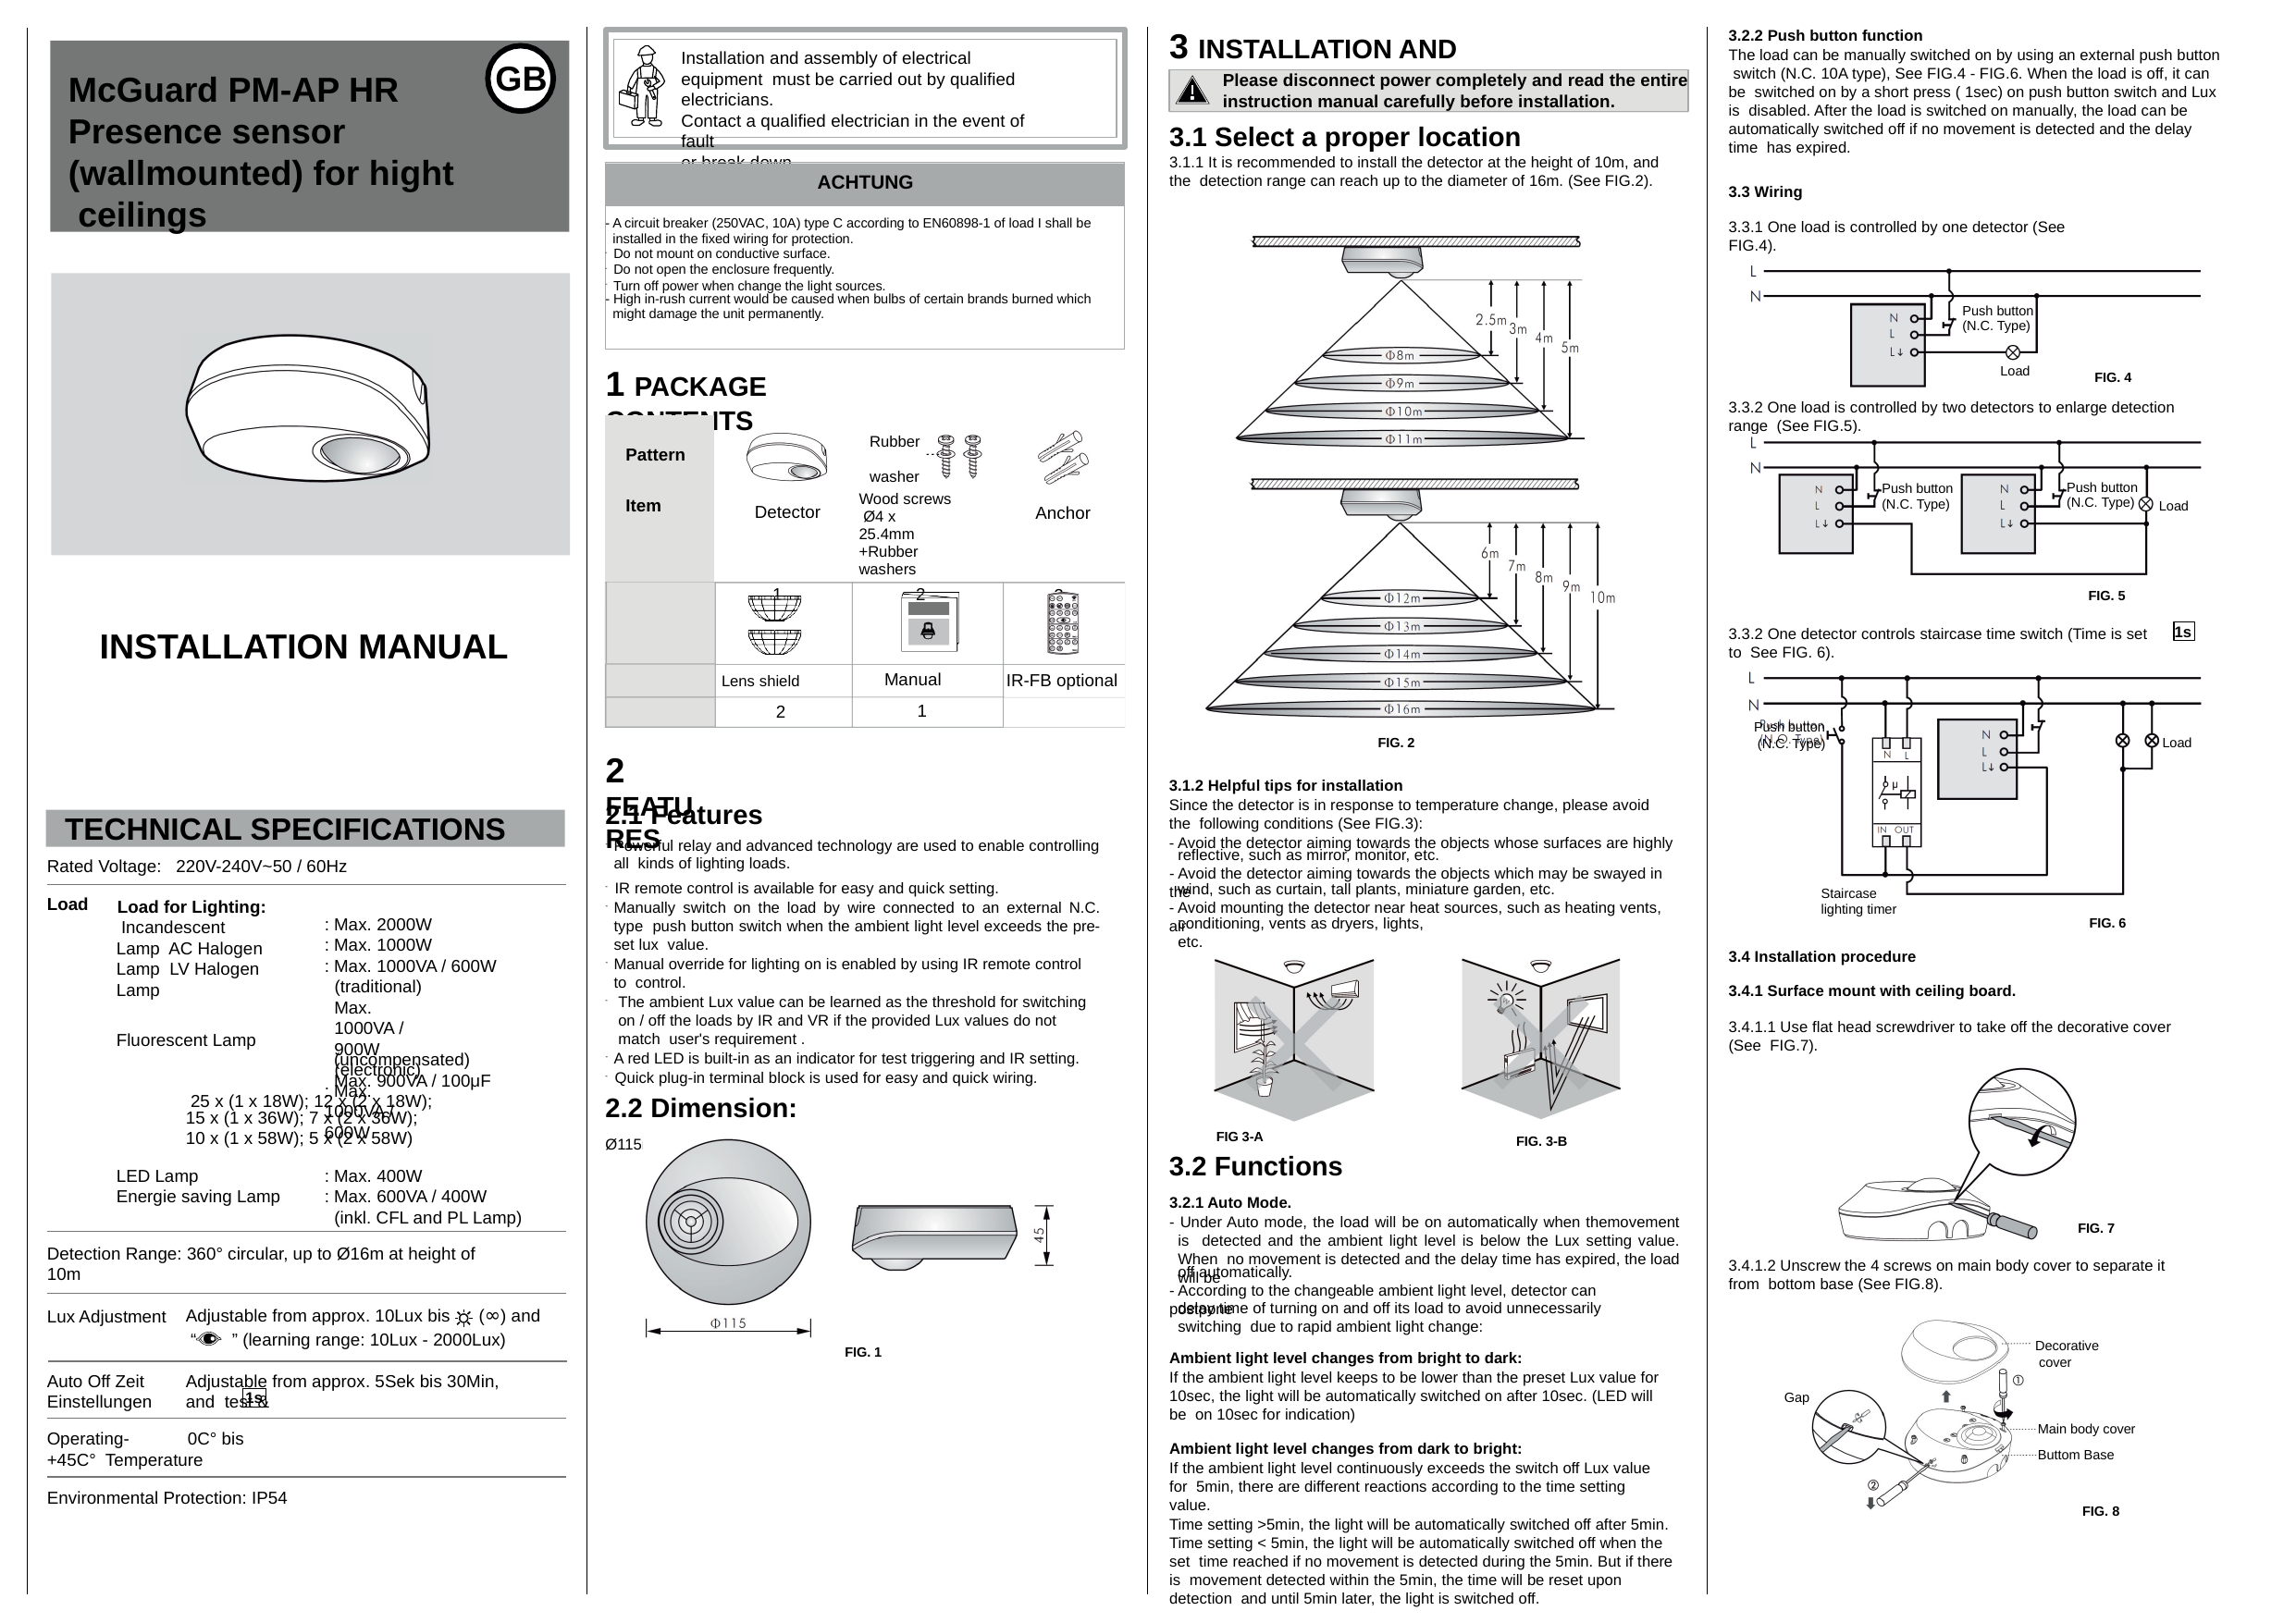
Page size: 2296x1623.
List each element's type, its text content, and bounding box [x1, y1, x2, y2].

text_box FIG. 4 3.3.2 One load is controlled by two detectors to enlarge detection range (See FIG.5). [1726, 368, 2218, 435]
text_box Gap [1782, 1388, 1812, 1406]
text_box McGuard PM-AP HR Presence sensor (wallmounted) for hight ceilings [68, 67, 456, 234]
text_box [51, 273, 571, 556]
text_box [1037, 430, 1089, 485]
text_box Load [2157, 497, 2190, 514]
table_cell Wood screws Ø4 x 25.4mm +Rubber washers [851, 490, 1001, 582]
text_box - High in-rush current would be caused when bulbs of certain brands burned which [603, 289, 1100, 307]
text_box 3.4 Installation procedure 3.4.1 Surface mount with ceiling board. 3.4.1.1 Use flat head screwdriver to take off the decorative cover (See FIG.7). [1726, 947, 2208, 1055]
text_box ACHTUNG [815, 169, 916, 193]
text_box Adjustable from approx. 5Sek bis 30Min, and test & [183, 1370, 534, 1412]
text_box [642, 1136, 1055, 1340]
text_box Push button [1960, 301, 2037, 319]
text_box Operating- 0C° bis +45C° Temperature Environmental Protection: IP54 [44, 1427, 298, 1508]
text_box 1 PACKAGE CONTENTS [603, 362, 921, 436]
table_header [1001, 415, 1124, 490]
text_box off automatically. - According to the changeable ambient light level, detector can postpone [1167, 1261, 1664, 1318]
text_box [746, 432, 828, 482]
text_box 3 INSTALLATION AND WIRING [1167, 24, 1562, 99]
text_box FIG. 1 [843, 1343, 884, 1360]
text_box Main body cover [2035, 1420, 2140, 1437]
text_box TECHNICAL SPECIFICATIONS [45, 809, 565, 847]
text_box 1s [242, 1388, 266, 1408]
text_box [1810, 1318, 2105, 1511]
text_box Ambient light level changes from bright to dark: If the ambient light level keeps to be lower than the preset Lux value for 10sec, the light will be automatically switched on after 10sec. (LED will be on 10sec for indication) Ambient light level changes from dark to bright: If the ambient light level continuously exceeds the switch off Lux value for 5min, there are different reactions according to the time setting value. Time setting >5min, the light will be automatically switched off after 5min. Time setting < 5min, the light will be automatically switched off when the set time reached if no movement is detected during the 5min. But if there is movement detected within the 5min, the time will be reset upon detection and until 5min later, the light is switched off. [1167, 1347, 1687, 1607]
text_box Lux Adjustment [44, 1305, 168, 1326]
text_box [461, 1315, 466, 1322]
text_box [1747, 434, 2207, 580]
text_box FIG. 5 [2086, 586, 2129, 604]
text_box GB [495, 56, 549, 99]
text_box Rated Voltage: 220V-240V~50 / 60Hz [44, 855, 349, 876]
text_box 3.2.2 Push button function The load can be manually switched on by using an external push button switch (N.C. 10A type), See FIG.4 - FIG.6. When the load is off, it can be switched on by a short press ( 1sec) on push button switch and Lux is disabled. After the load is switched on manually, the load can be automatically switched off if no movement is detected and the delay time has expired. [1726, 25, 2227, 156]
text_box [1837, 1066, 2078, 1244]
text_box [1745, 264, 2203, 368]
text_box [1233, 232, 1603, 453]
text_box Push button (N.C. Type) [1751, 719, 1828, 752]
text_box Push button [1880, 480, 1957, 497]
text_box (N.C. Type) [2065, 494, 2138, 510]
text_box Detection Range: 360° circular, up to Ø16m at height of 10m [44, 1242, 513, 1285]
text_box might damage the unit permanently. [611, 304, 830, 322]
text_box [204, 1334, 210, 1343]
text_box - A circuit breaker (250VAC, 10A) type C according to EN60898-1 of load I shall be [603, 215, 1099, 231]
text_box : Max. 2000W : Max. 1000W : Max. 1000VA / 600W (traditional) Max. 1000VA / 900W (electronic) : Max. 1000VA / 600W [322, 913, 499, 1142]
text_box FIG. 7 [2076, 1220, 2117, 1236]
text_box FIG. 8 [2080, 1502, 2122, 1519]
text_box Load [1997, 363, 2031, 368]
text_box Push button [2065, 479, 2142, 496]
text_box FIG. 2 [1376, 733, 1418, 751]
table_cell Detector [714, 490, 851, 582]
text_box 15 x (1 x 36W); 7 x (2 x 36W); 10 x (1 x 58W); 5 x (2 x 58W) [183, 1106, 418, 1149]
text_box Max. 900VA / 100μF 25 x (1 x 18W); 12 x (2 x 18W); [183, 1069, 493, 1112]
text_box (N.C. Type) [1880, 495, 1953, 512]
text_box 3.1 Select a proper location 3.1.1 It is recommended to install the detector at the height of 10m, and the detection range can reach up to the diameter of 16m. (See FIG.2). [1167, 119, 1685, 191]
text_box 1s [2173, 621, 2195, 641]
text_box [605, 163, 1125, 206]
text_box conditioning, vents as dryers, lights, etc. [1176, 914, 1453, 952]
text_box Adjustable from approx. 10Lux bis (∞) and “ ” (learning range: 10Lux - 2000Lux) [183, 1299, 544, 1350]
text_box Buttom Base [2035, 1446, 2117, 1463]
text_box [50, 40, 570, 232]
table_cell Anchor [1001, 490, 1124, 582]
text_box (N.C. Type) [1960, 316, 2033, 334]
text_box delay time of turning on and off its load to avoid unnecessarily switching due to rapid ambient light change: [1176, 1297, 1670, 1335]
table_cell Item [605, 490, 714, 582]
text_box [1745, 670, 2205, 903]
text_box Installation and assembly of electrical equipment must be carried out by qualified electricians. Contact a qualified electrician in the event of fault or break down. [613, 47, 1117, 162]
text_box LED Lamp Energie saving Lamp [114, 1164, 282, 1207]
text_box Fluorescent Lamp [114, 1028, 257, 1051]
text_box [926, 434, 983, 479]
text_box [1213, 957, 1377, 1122]
text_box reflective, such as mirror, monitor, etc. - Avoid the detector aiming towards the objects which may be swayed in the [1167, 844, 1688, 901]
text_box wind, such as curtain, tall plants, miniature garden, etc. - Avoid mounting the detector near heat sources, such as heating vents, air [1167, 879, 1683, 935]
table_header Pattern [605, 415, 714, 490]
table_header Rubber washer [851, 415, 1001, 490]
text_box Item Quantity 2 FEATURES [603, 660, 775, 855]
text_box FIG 3-A 3.2 Functions [1167, 1128, 1346, 1182]
text_box Decorative cover [2033, 1337, 2102, 1371]
text_box [1459, 956, 1623, 1121]
text_box [604, 582, 1126, 728]
table_header [714, 415, 851, 490]
text_box Load for Lighting: Incandescent Lamp AC Halogen Lamp LV Halogen Lamp [114, 895, 270, 1000]
text_box 2.1 Features Powerful relay and advanced technology are used to enable controlling all kinds of lighting loads. IR remote control is available for easy and quick setting. Manually switch on the load by wire connected to an external N.C. type push button switch when the ambient light level exceeds the pre-set lux value. Manual override for lighting on is enabled by using IR remote control to control. The ambient Lux value can be learned as the threshold for switching on / off the loads by IR and VR if the provided Lux values do not match user's requirement . A red LED is built-in as an indicator for test triggering and IR setting. Quick plug-in terminal block is used for easy and quick wiring. 2.2 Dimension: Ø115mm x 45mm [603, 797, 1121, 1153]
text_box (uncompensated) [332, 1048, 472, 1069]
text_box 3.3 Wiring 3.3.1 One load is controlled by one detector (See FIG.4). [1726, 182, 2118, 254]
text_box Please disconnect power completely and read the entire instruction manual carefully before installation. [1169, 69, 1688, 112]
text_box Load [2160, 734, 2195, 751]
text_box FIG. 3-B [1514, 1132, 1570, 1150]
text_box FIG. 6 [2087, 915, 2129, 931]
text_box Auto Off Zeit Einstellungen [44, 1370, 154, 1412]
text_box installed in the fixed wiring for protection. [611, 229, 858, 244]
text_box 3.3.2 One detector controls staircase time switch (Time is set to See FIG. 6). [1726, 624, 2164, 662]
text_box INSTALLATION MANUAL [97, 623, 512, 666]
text_box : Max. 400W : Max. 600VA / 400W (inkl. CFL and PL Lamp) [322, 1164, 524, 1228]
text_box IR-FB optional [1004, 670, 1119, 691]
text_box 3.1.2 Helpful tips for installation Since the detector is in response to temperature change, please avoid the following conditions (See FIG.3): - Avoid the detector aiming towards the objects whose surfaces are highly [1167, 776, 1675, 853]
text_box Load [44, 893, 91, 915]
text_box Do not mount on conductive surface. Do not open the enclosure frequently. Turn off power when change the light sources. [603, 244, 892, 289]
text_box 3.4.1.2 Unscrew the 4 screws on main body cover to separate it from bottom base (See FIG.8). [1726, 1255, 2201, 1293]
text_box [1202, 474, 1619, 721]
text_box Staircase lighting timer [1819, 884, 1900, 917]
text_box 3.2.1 Auto Mode. - Under Auto mode, the load will be on automatically when themovement is detected and the ambient light level is below the Lux setting value. When no movement is detected and the delay time has expired, the load will be [1167, 1193, 1682, 1287]
